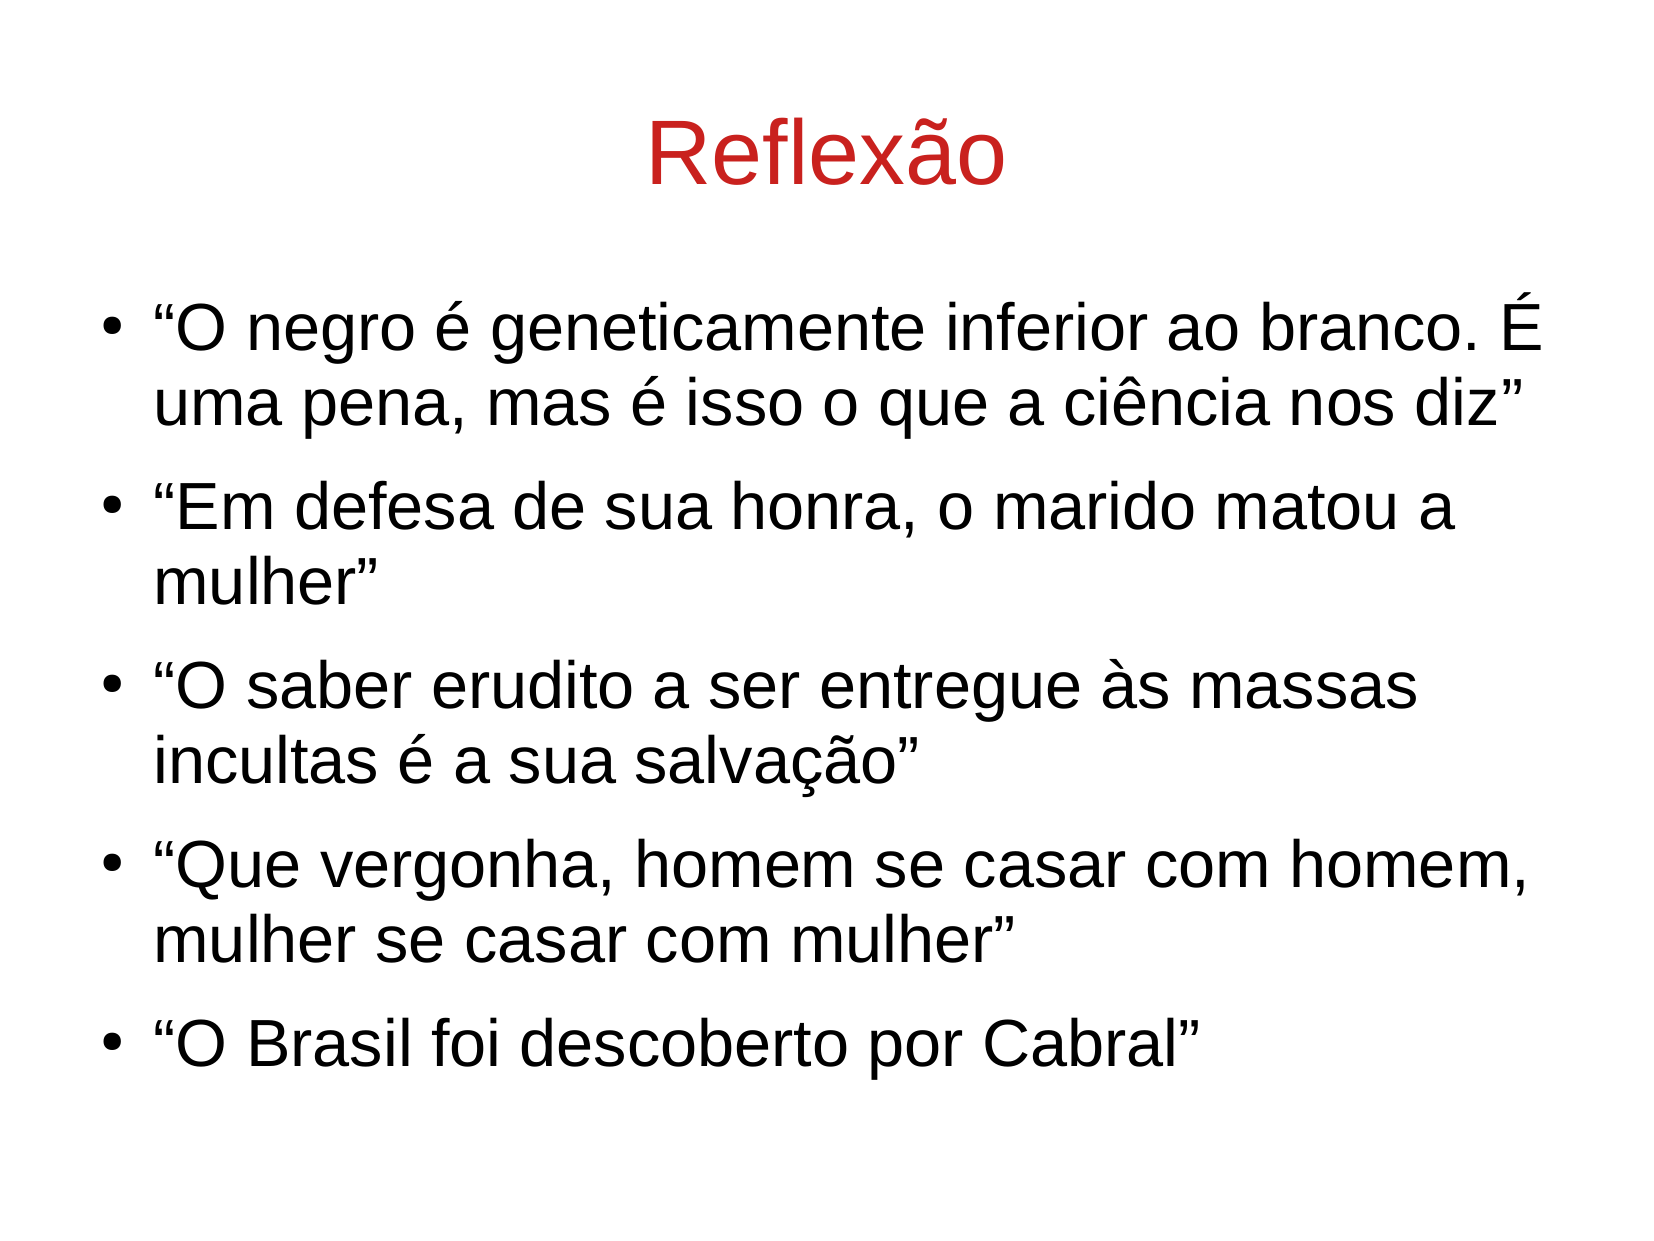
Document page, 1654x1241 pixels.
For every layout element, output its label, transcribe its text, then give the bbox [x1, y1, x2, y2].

title Reflexão [82, 49, 1571, 257]
list “O negro é geneticamente inferior ao branco. É uma pena, mas é isso o que a ciência nos diz” “Em defesa de sua honra, o marido matou a mulher” “O saber erudito a ser entregue às massas incultas é a sua salvação” “Que vergonha, homem se casar com homem, mulher se casar com mulher” “O Brasil foi descoberto por Cabral” [82, 290, 1571, 1082]
